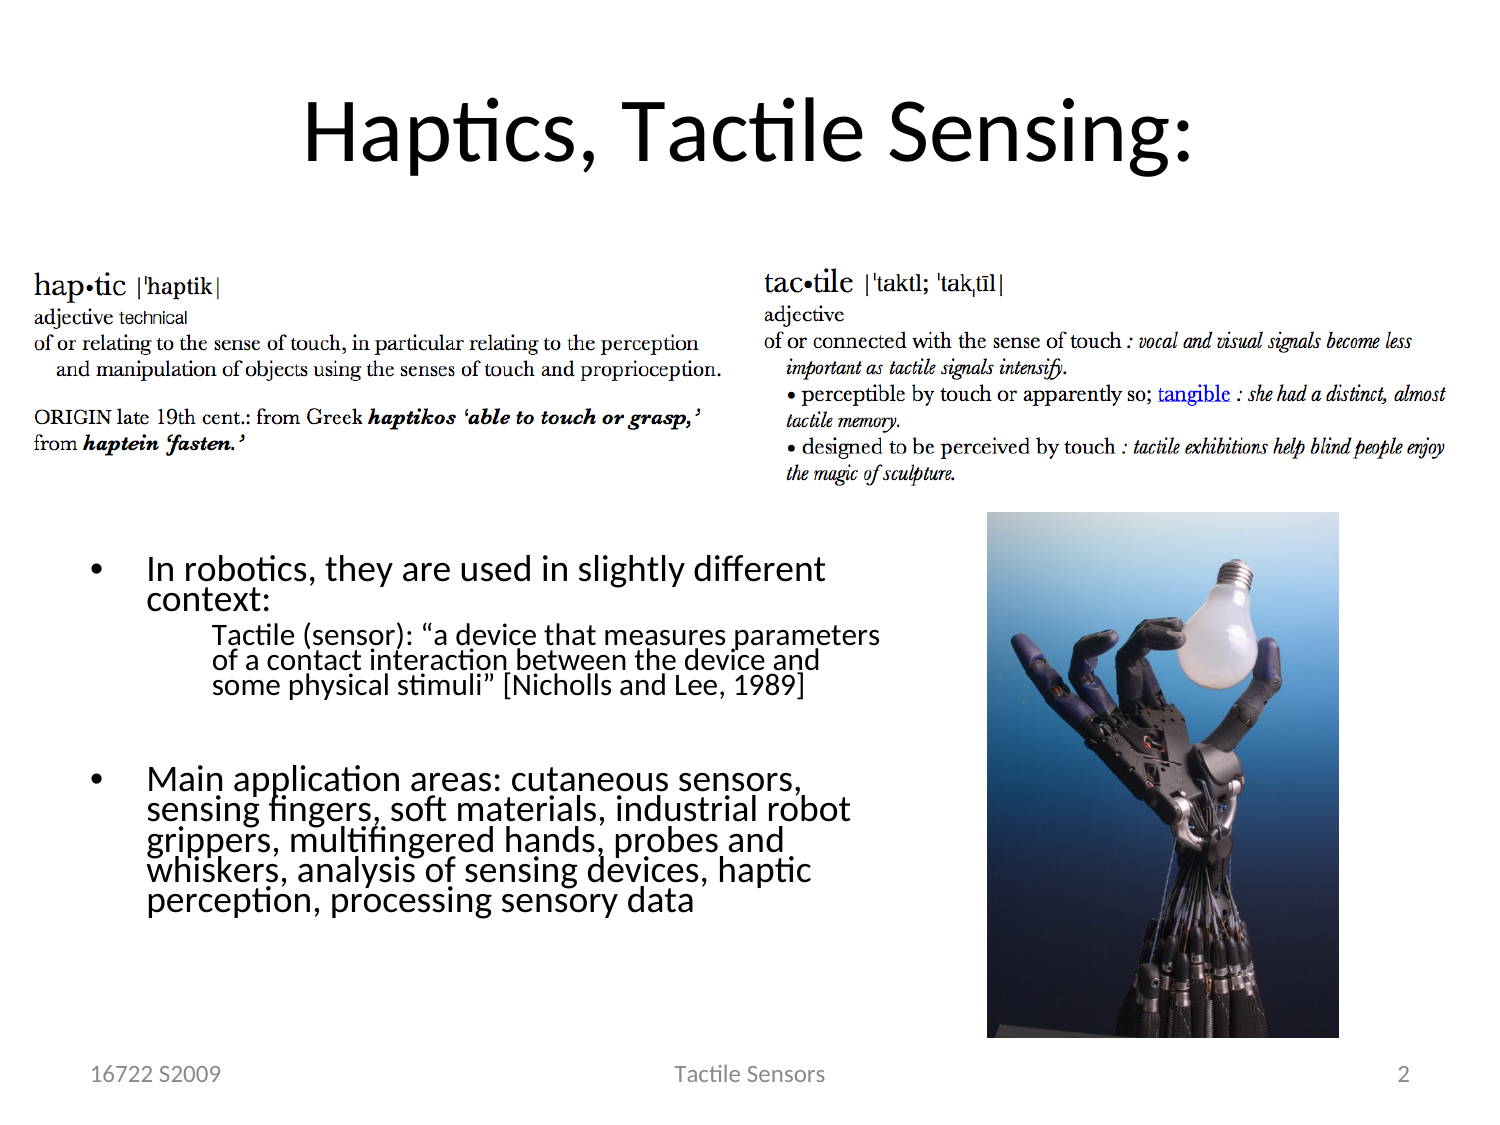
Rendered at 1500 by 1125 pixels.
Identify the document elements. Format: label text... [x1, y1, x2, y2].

text_box 16722 S2009 [74, 1042, 426, 1103]
title Haptics, Tactile Sensing: [75, 45, 1426, 233]
picture [987, 512, 1339, 1038]
text_box Tactile Sensors [512, 1042, 988, 1103]
text_box <number> [1074, 1042, 1426, 1103]
list In robotics, they are used in slightly different context: Tactile (sensor): “a device that measures parameters of a contact interaction between the device and some physical stimuli” [Nicholls and Lee, 1989] Main application areas: cutaneous sensors, sensing fingers, soft materials, industrial robot grippers, multifingered hands, probes and whiskers, analysis of sensing devices, haptic perception, processing sensory data [75, 549, 913, 1055]
picture [750, 262, 1454, 488]
picture [24, 262, 726, 458]
